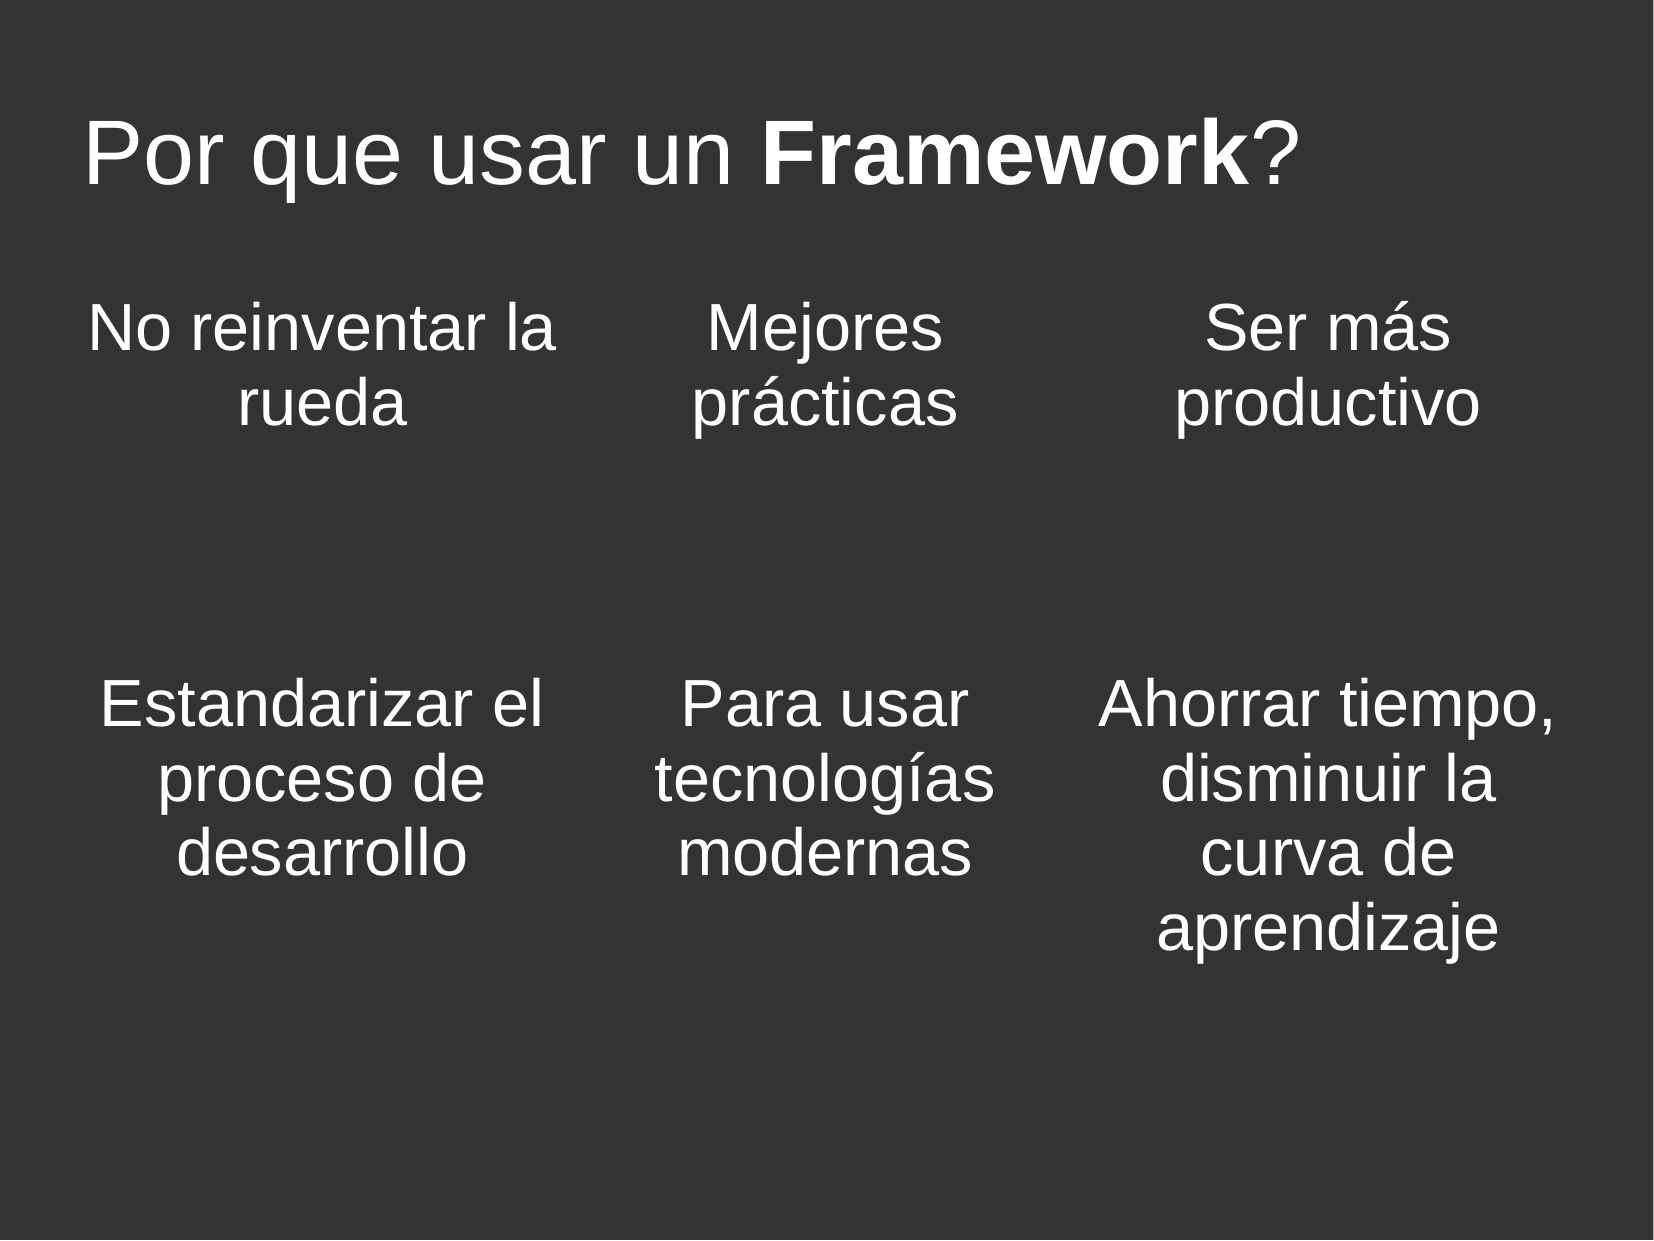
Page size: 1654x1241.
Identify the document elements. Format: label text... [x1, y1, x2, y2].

list Ahorrar tiempo, disminuir la curva de aprendizaje [1088, 665, 1569, 1009]
list No reinventar la rueda [82, 290, 562, 634]
list Mejores prácticas [585, 290, 1065, 634]
list Ser más productivo [1088, 290, 1569, 634]
title Por que usar un Framework? [82, 49, 1571, 257]
list Estandarizar el proceso de desarrollo [82, 665, 562, 1009]
list Para usar tecnologías modernas [585, 665, 1065, 1009]
